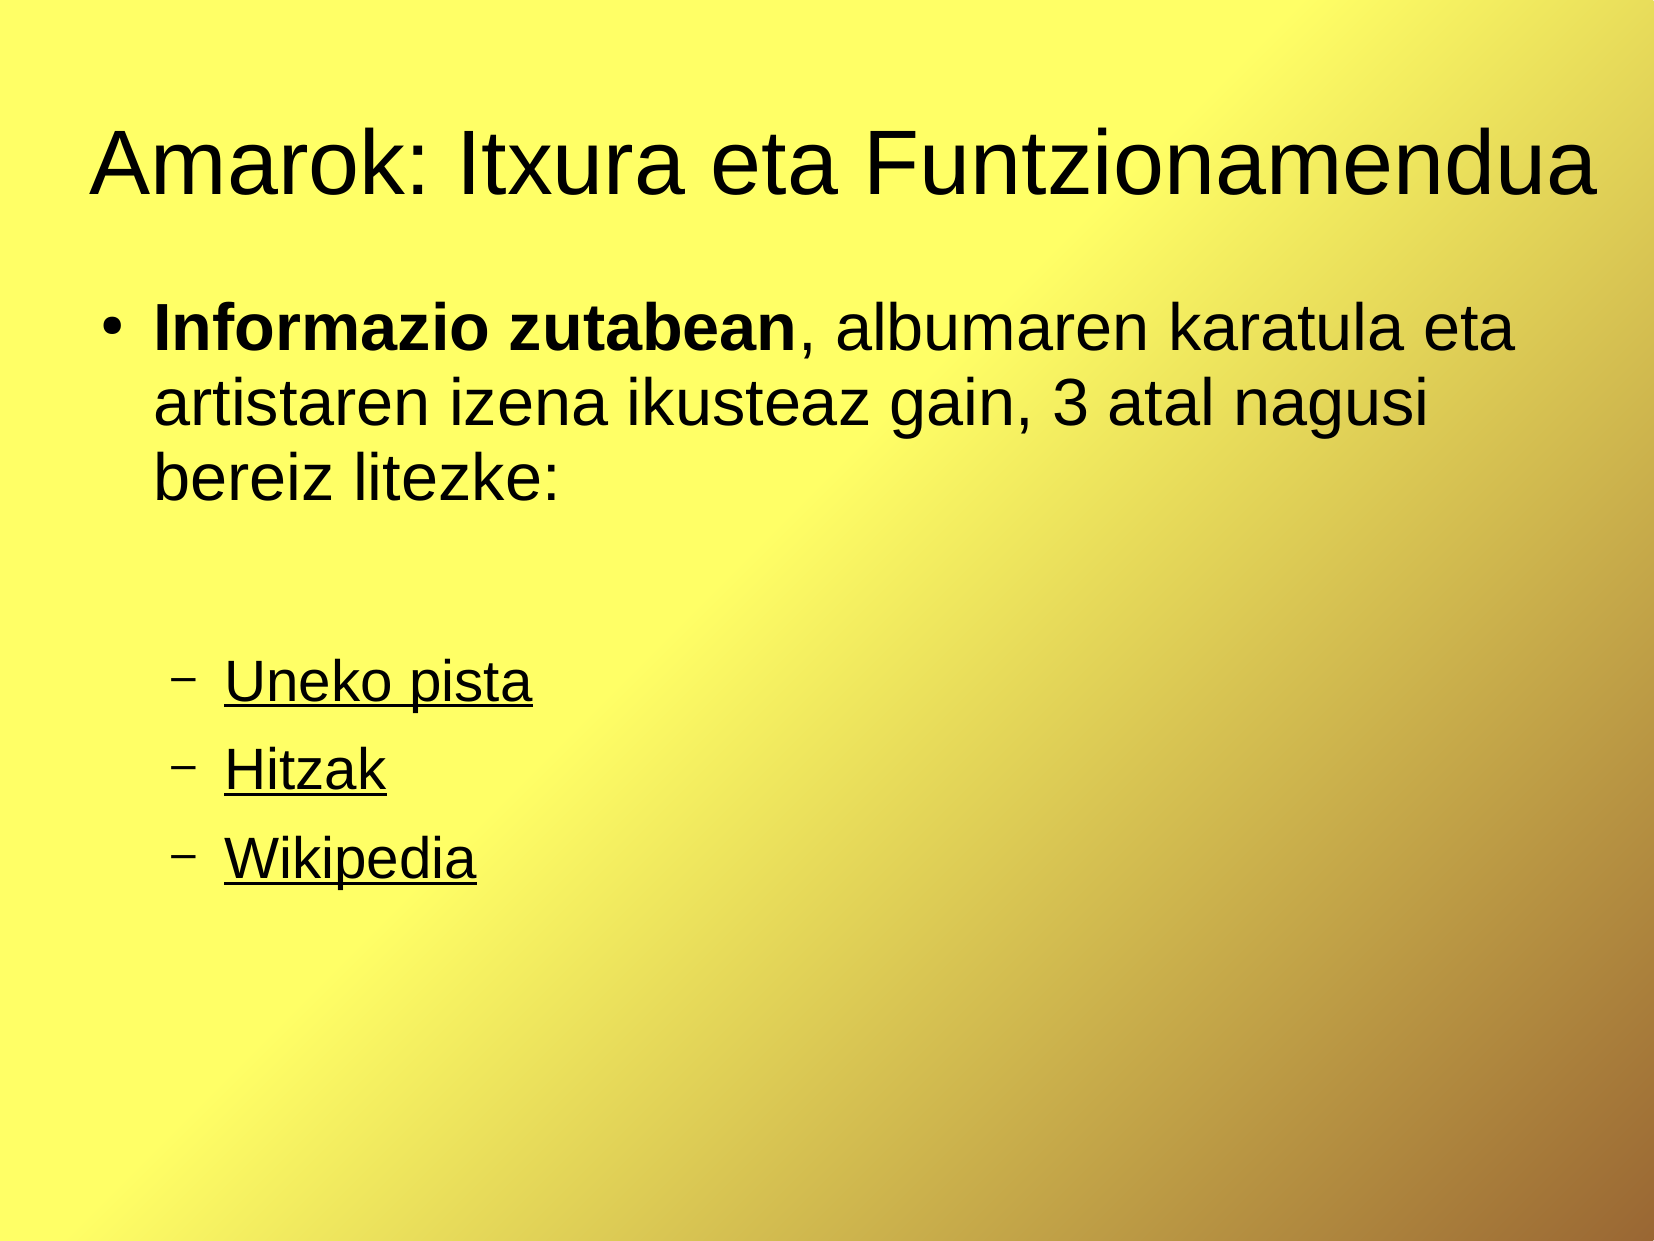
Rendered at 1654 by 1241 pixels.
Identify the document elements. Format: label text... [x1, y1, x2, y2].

title Amarok: Itxura eta Funtzionamendua [82, 59, 1607, 267]
list Informazio zutabean, albumaren karatula eta artistaren izena ikusteaz gain, 3 atal nagusi bereiz litezke: Uneko pista Hitzak Wikipedia [82, 290, 1538, 1010]
